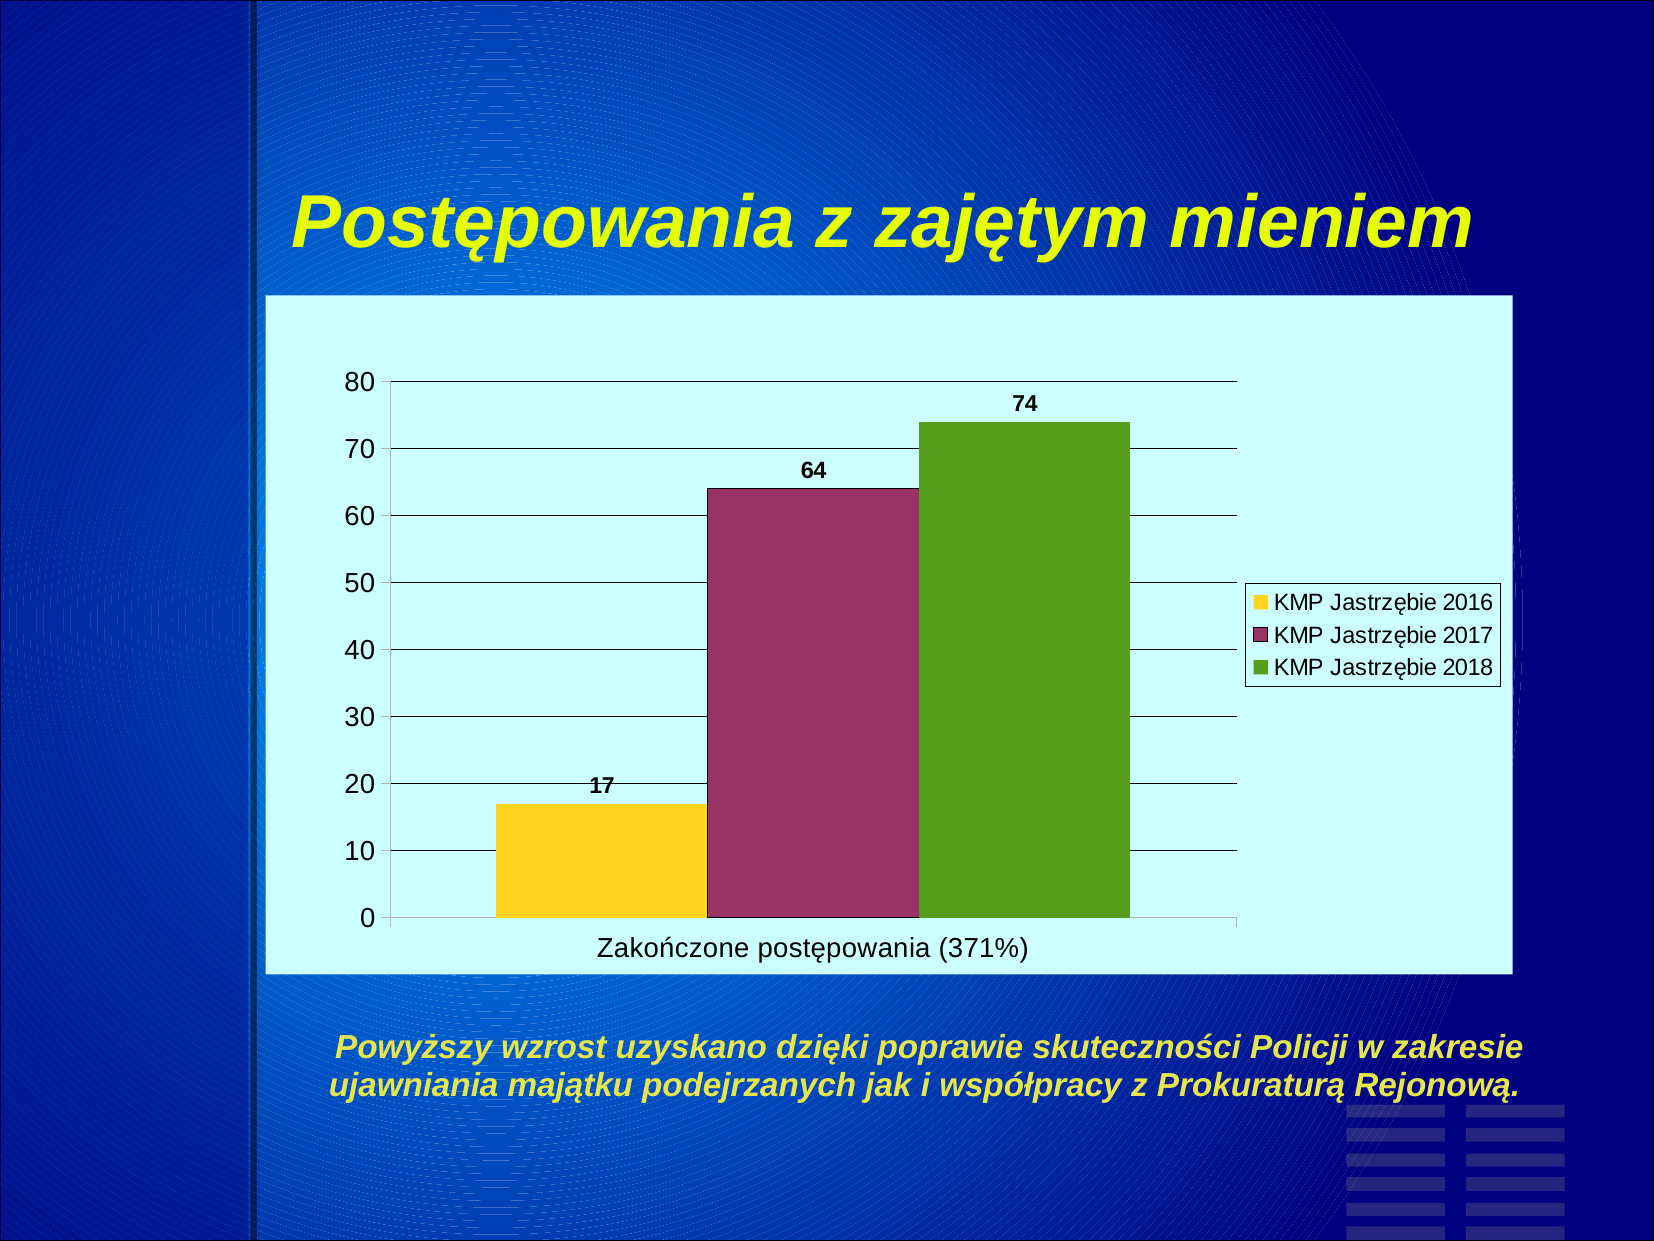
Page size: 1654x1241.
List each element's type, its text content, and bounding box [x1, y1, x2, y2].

title Powyższy wzrost uzyskano dzięki poprawie skuteczności Policji w zakresie ujawniania majątku podejrzanych jak i współpracy z Prokuraturą Rejonową. [265, 944, 1595, 1151]
title Postępowania z zajętym mieniem [177, 117, 1590, 325]
chart [265, 295, 1513, 944]
